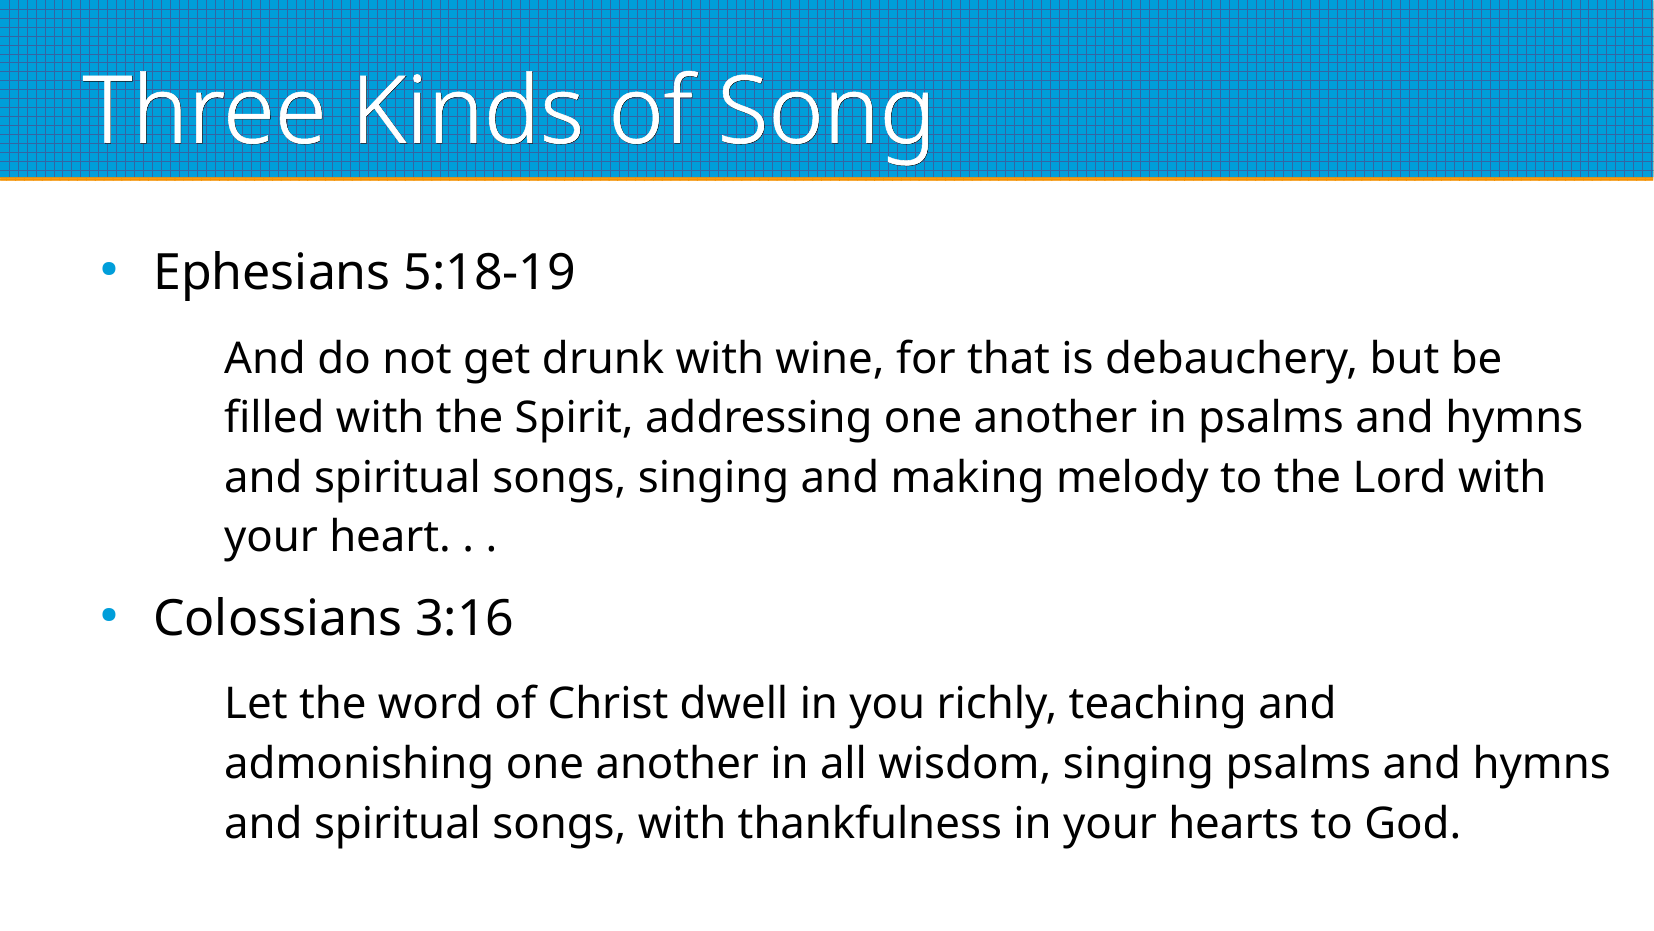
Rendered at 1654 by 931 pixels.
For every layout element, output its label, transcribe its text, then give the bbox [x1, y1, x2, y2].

title Three Kinds of Song [82, 14, 1571, 171]
list Ephesians 5:18-19 And do not get drunk with wine, for that is debauchery, but be filled with the Spirit, addressing one another in psalms and hymns and spiritual songs, singing and making melody to the Lord with your heart. . . Colossians 3:16 Let the word of Christ dwell in you richly, teaching and admonishing one another in all wisdom, singing psalms and hymns and spiritual songs, with thankfulness in your hearts to God. [82, 236, 1613, 863]
